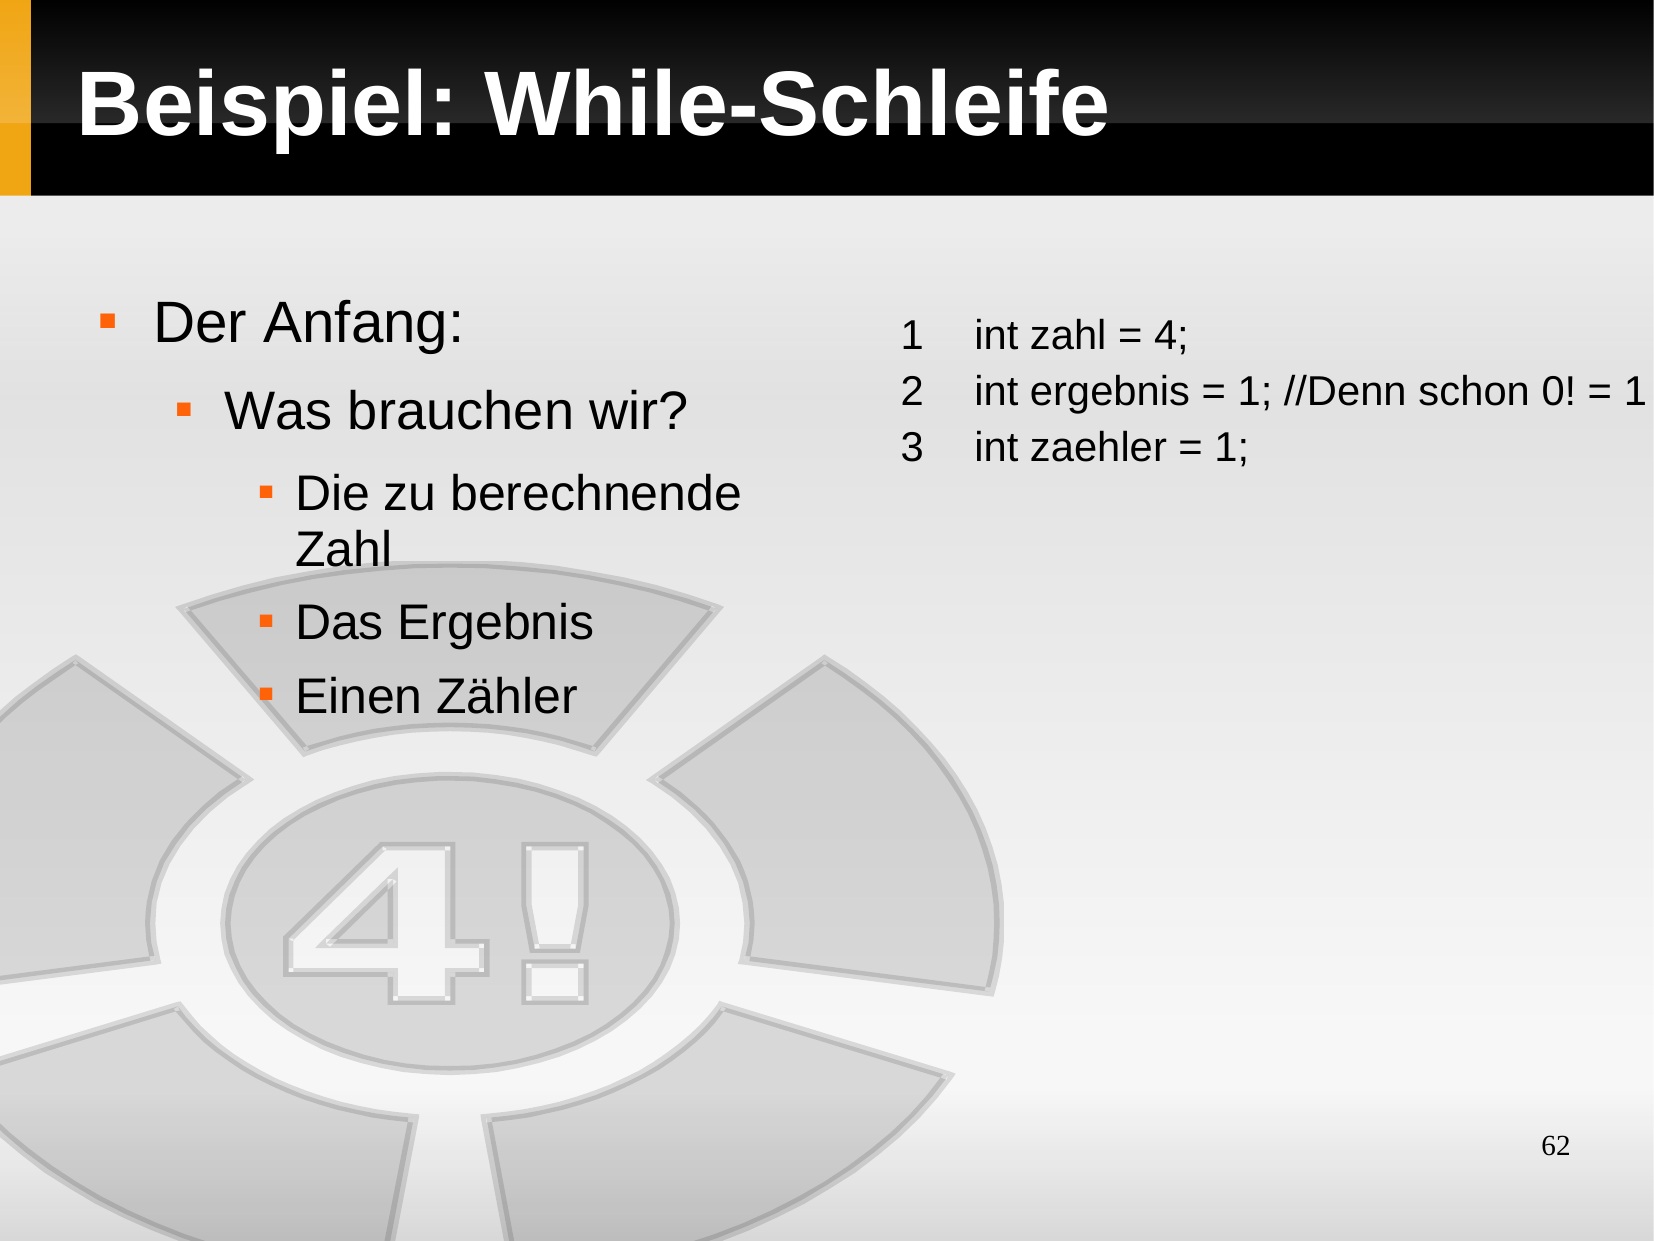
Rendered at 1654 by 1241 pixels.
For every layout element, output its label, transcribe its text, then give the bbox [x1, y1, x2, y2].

title Beispiel: While-Schleife [76, 0, 1565, 208]
list Der Anfang: Was brauchen wir? Die zu berechnende Zahl Das Ergebnis Einen Zähler [82, 290, 809, 802]
picture [0, 0, 1654, 1241]
list [845, 290, 1572, 1094]
text_box 1 int zahl = 4; 2 int ergebnis = 1; //Denn schon 0! = 1 3 int zaehler = 1; [885, 295, 1654, 580]
